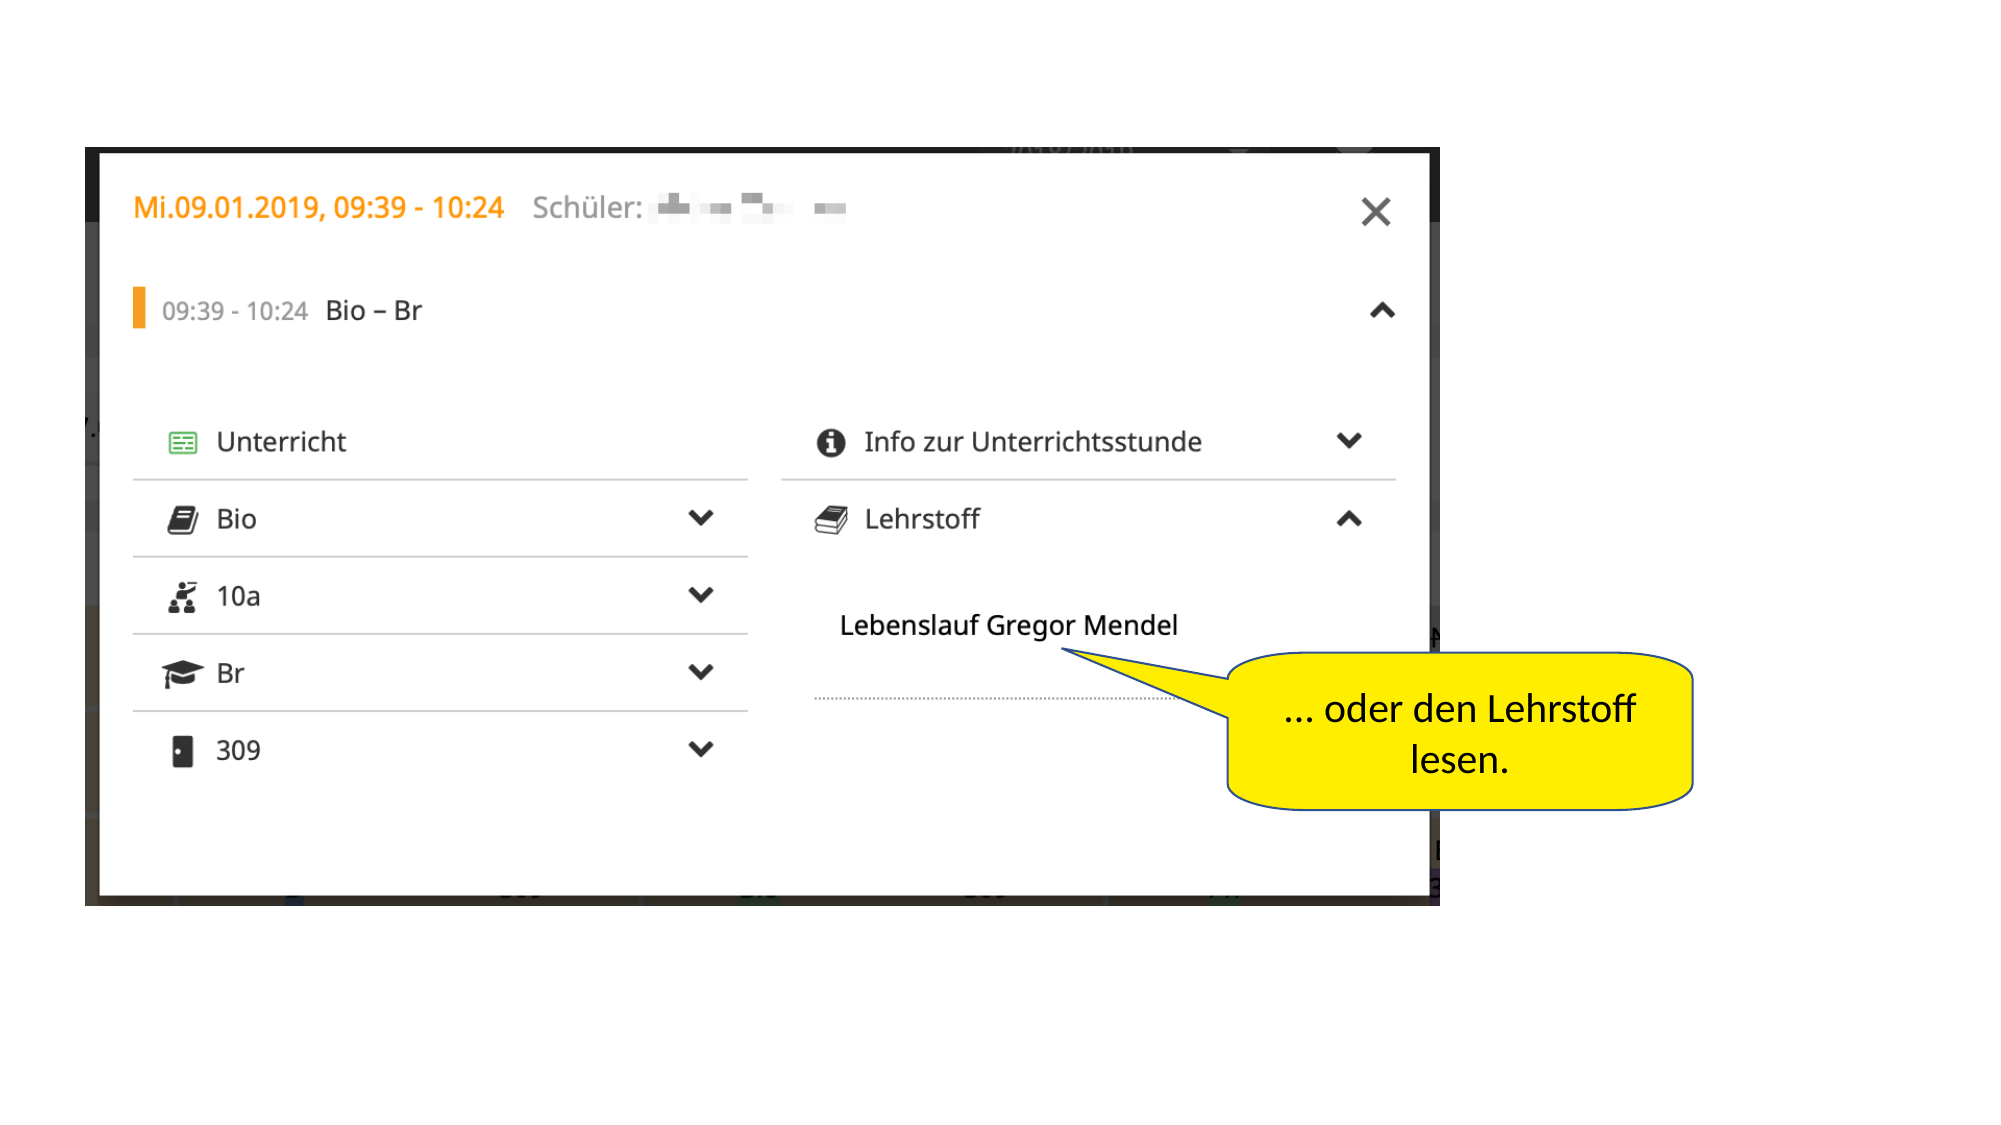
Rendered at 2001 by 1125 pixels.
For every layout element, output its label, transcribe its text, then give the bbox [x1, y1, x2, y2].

picture [85, 147, 1440, 906]
text_box ... oder den Lehrstoff lesen. [1061, 648, 1693, 811]
